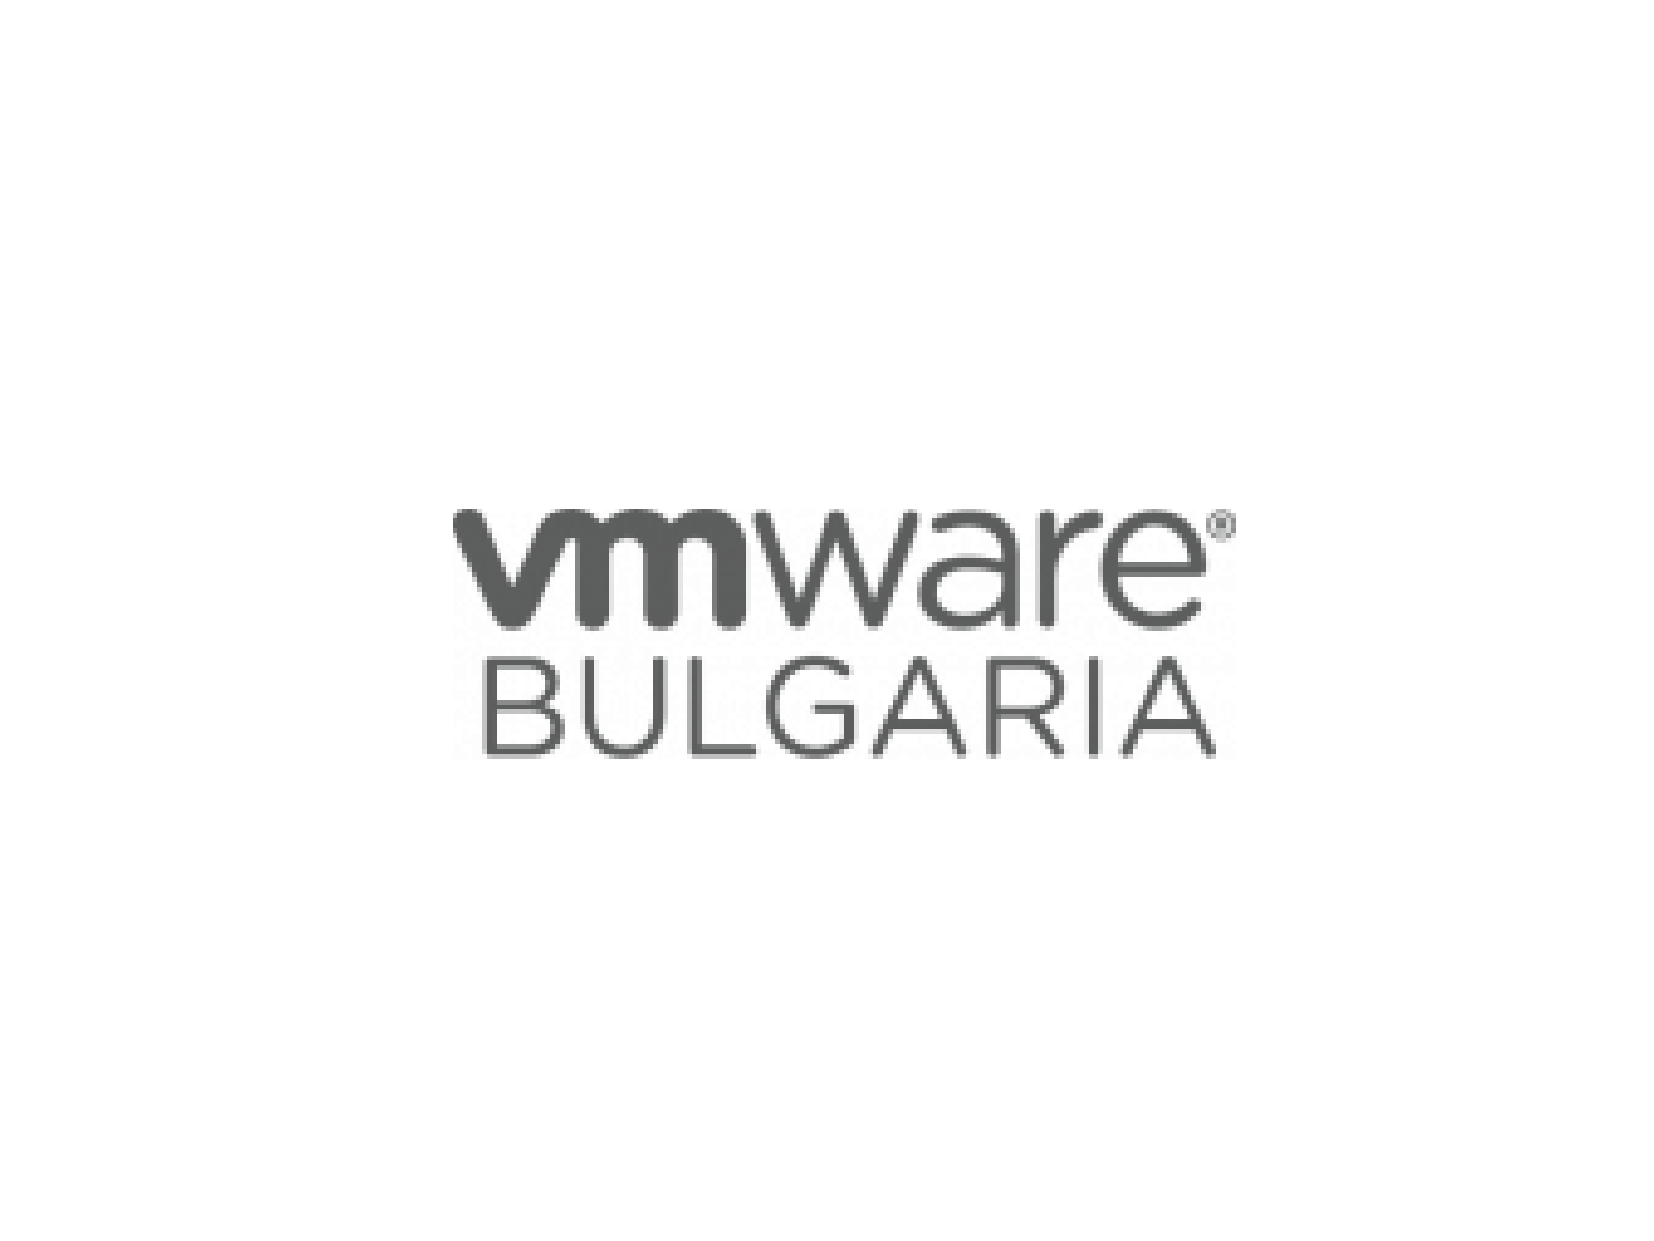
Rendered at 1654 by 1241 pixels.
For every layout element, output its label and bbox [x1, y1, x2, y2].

picture [453, 509, 1236, 759]
